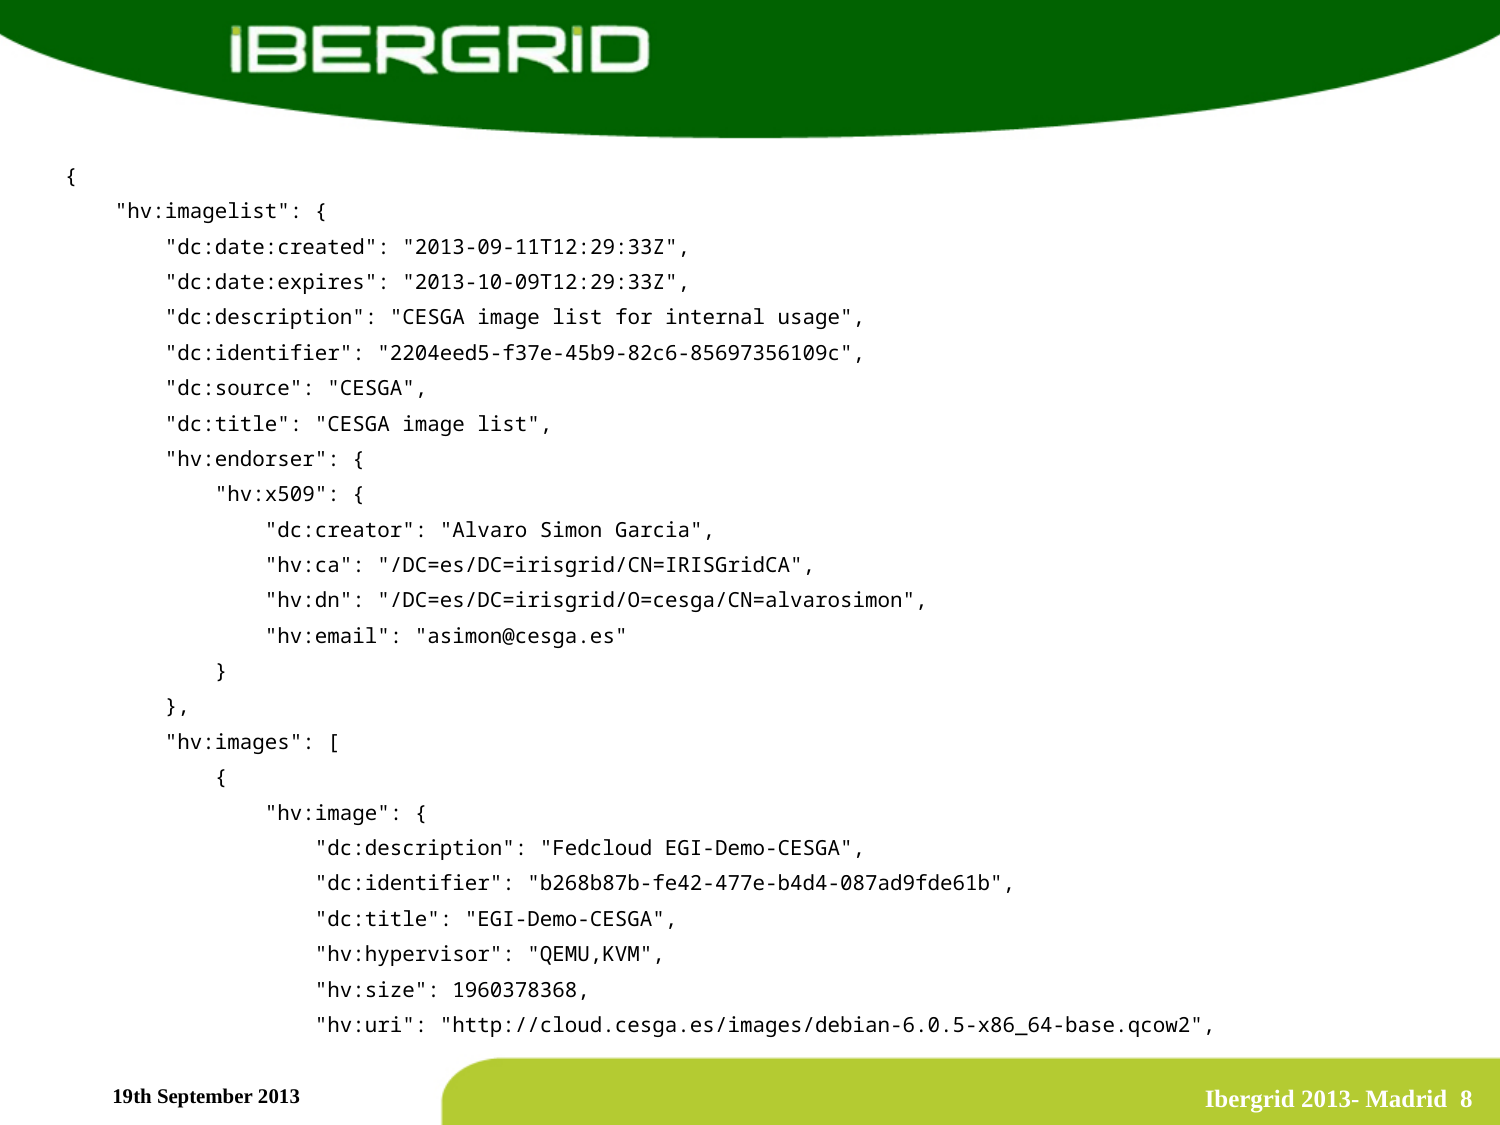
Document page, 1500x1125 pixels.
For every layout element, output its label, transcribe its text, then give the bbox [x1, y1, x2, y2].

text_box { "hv:imagelist": { "dc:date:created": "2013-09-11T12:29:33Z", "dc:date:expires": "2013-10-09T12:29:33Z", "dc:description": "CESGA image list for internal usage", "dc:identifier": "2204eed5-f37e-45b9-82c6-85697356109c", "dc:source": "CESGA", "dc:title": "CESGA image list", "hv:endorser": { "hv:x509": { "dc:creator": "Alvaro Simon Garcia", "hv:ca": "/DC=es/DC=irisgrid/CN=IRISGridCA", "hv:dn": "/DC=es/DC=irisgrid/O=cesga/CN=alvarosimon", "hv:email": "asimon@cesga.es" } }, "hv:images": [ { "hv:image": { "dc:description": "Fedcloud EGI-Demo-CESGA", "dc:identifier": "b268b87b-fe42-477e-b4d4-087ad9fde61b", "dc:title": "EGI-Demo-CESGA", "hv:hypervisor": "QEMU,KVM", "hv:size": 1960378368, "hv:uri": "http://cloud.cesga.es/images/debian-6.0.5-x86_64-base.qcow2", [50, 94, 1463, 1052]
picture [0, 0, 1500, 1125]
text_box 19th September 2013 [49, 1074, 363, 1113]
text_box Ibergrid 2013- Madrid <number> [1125, 1074, 1488, 1125]
